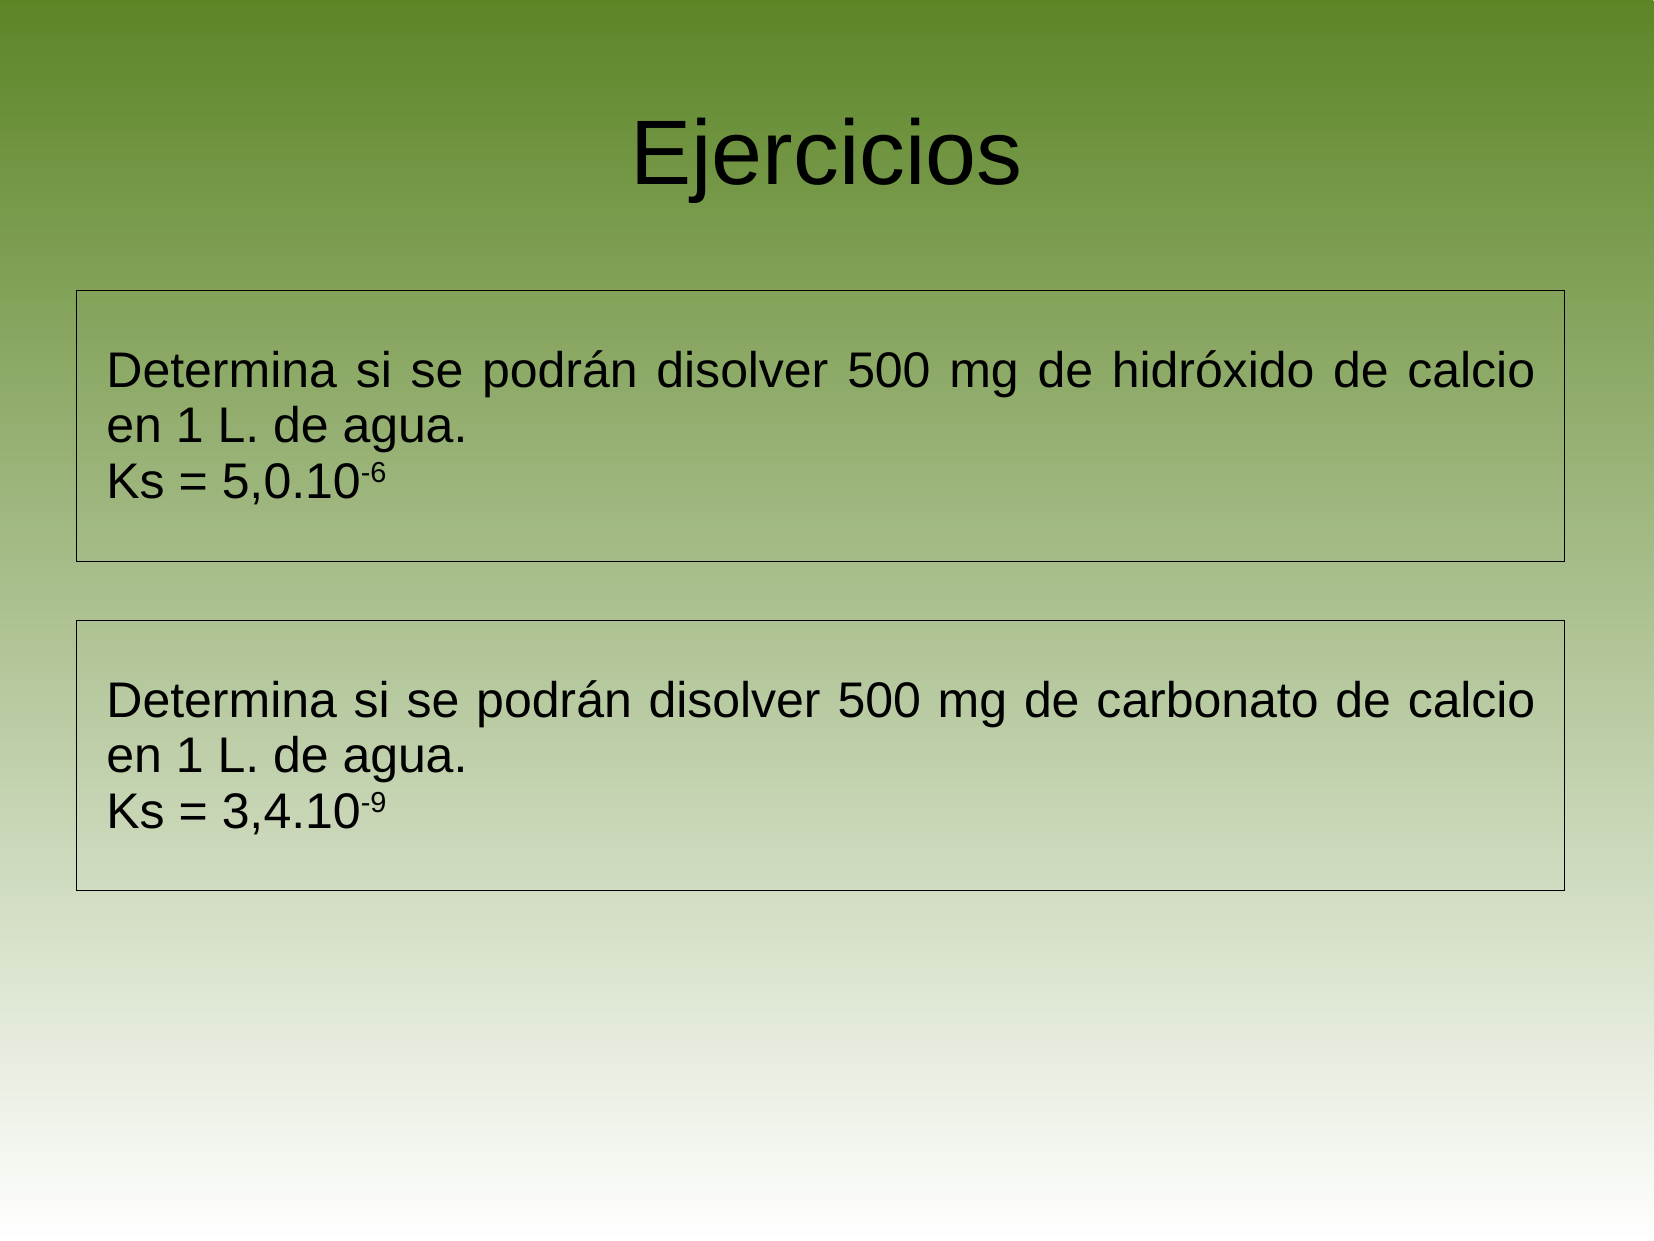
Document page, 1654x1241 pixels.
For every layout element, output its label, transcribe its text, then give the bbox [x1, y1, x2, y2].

subtitle Determina si se podrán disolver 500 mg de hidróxido de calcio en 1 L. de agua. Ks = 5,0.10-6 [76, 290, 1565, 562]
title Ejercicios [82, 49, 1571, 257]
text_box Determina si se podrán disolver 500 mg de carbonato de calcio en 1 L. de agua. Ks = 3,4.10-9 [76, 620, 1565, 891]
